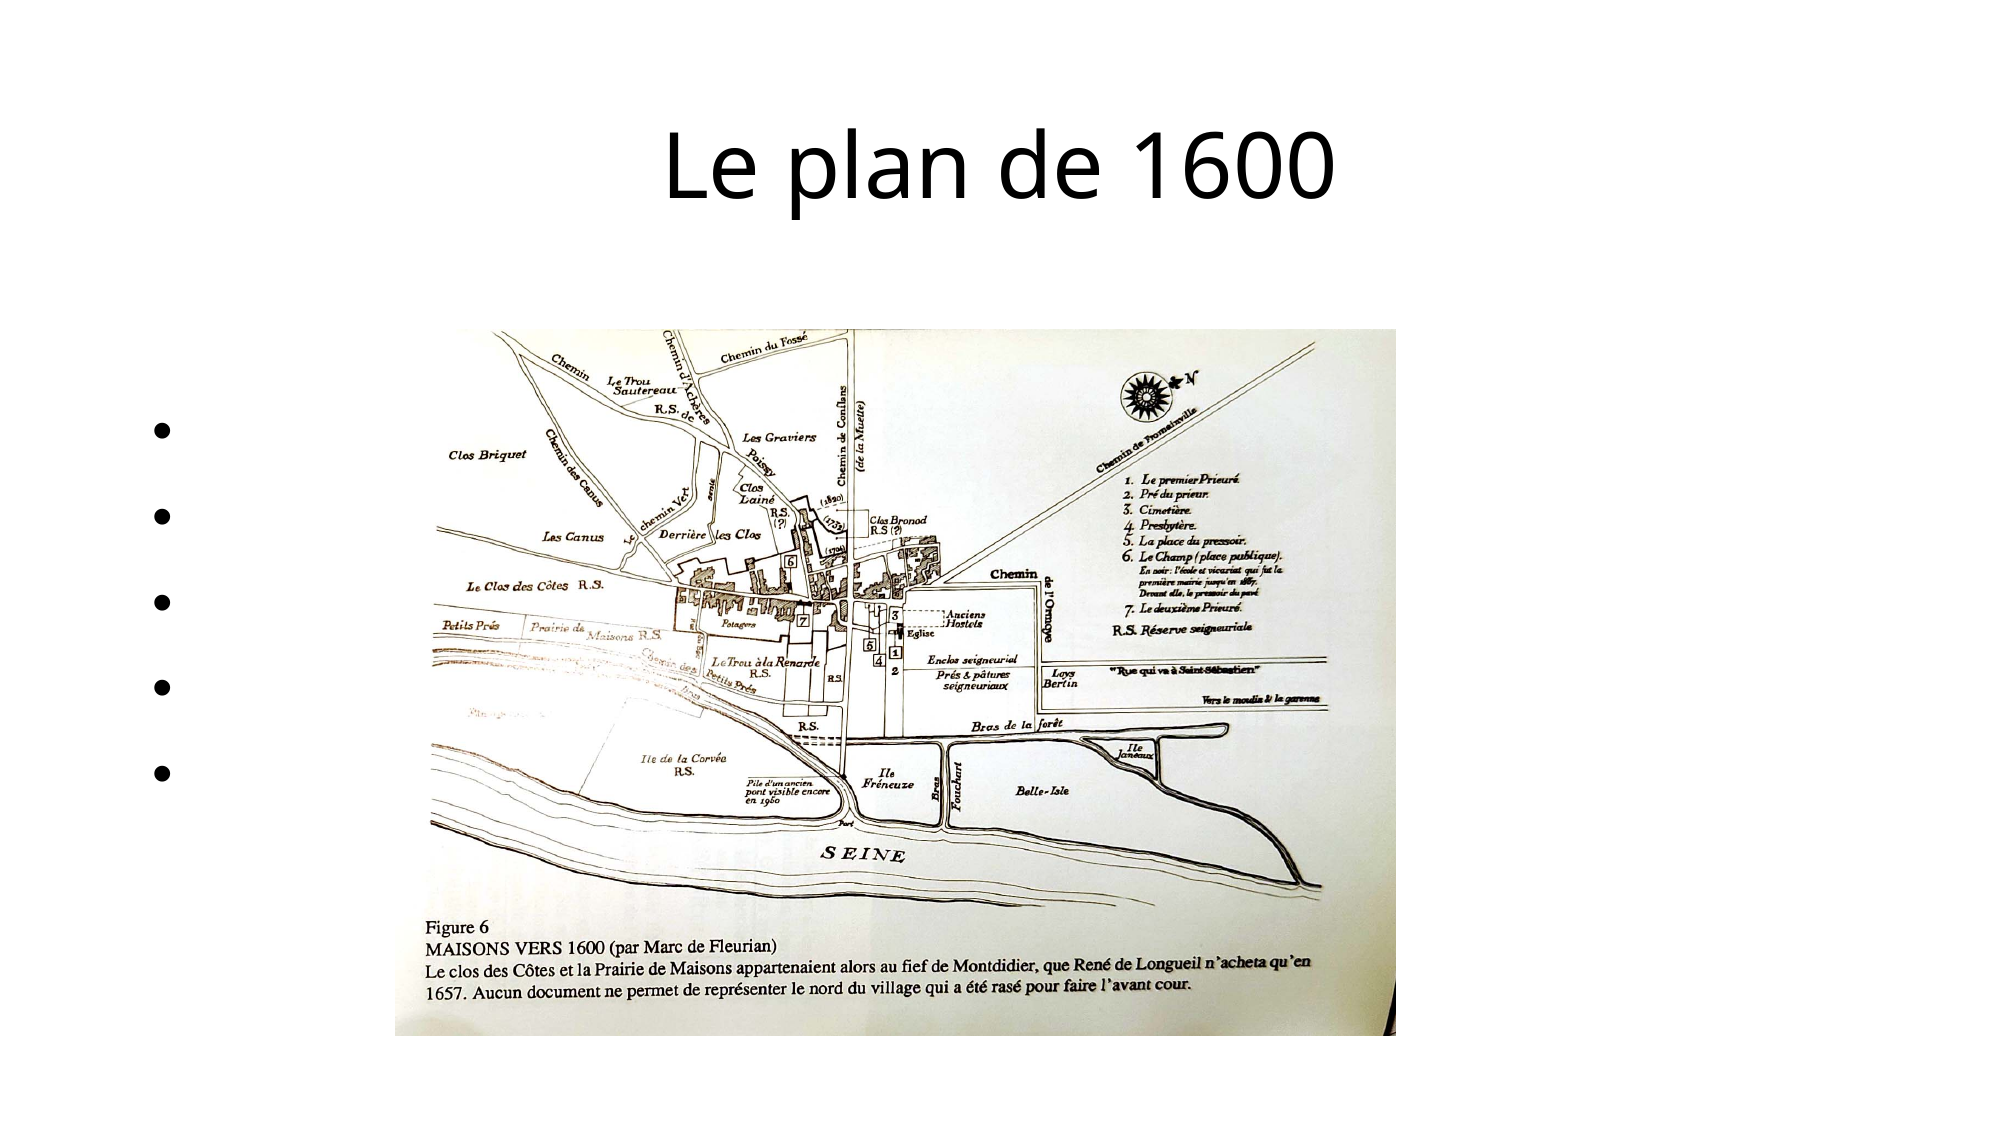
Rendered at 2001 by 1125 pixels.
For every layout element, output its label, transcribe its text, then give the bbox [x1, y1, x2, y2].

picture [395, 329, 1396, 1036]
list [137, 299, 1863, 1014]
title Le plan de 1600 [137, 59, 1863, 278]
